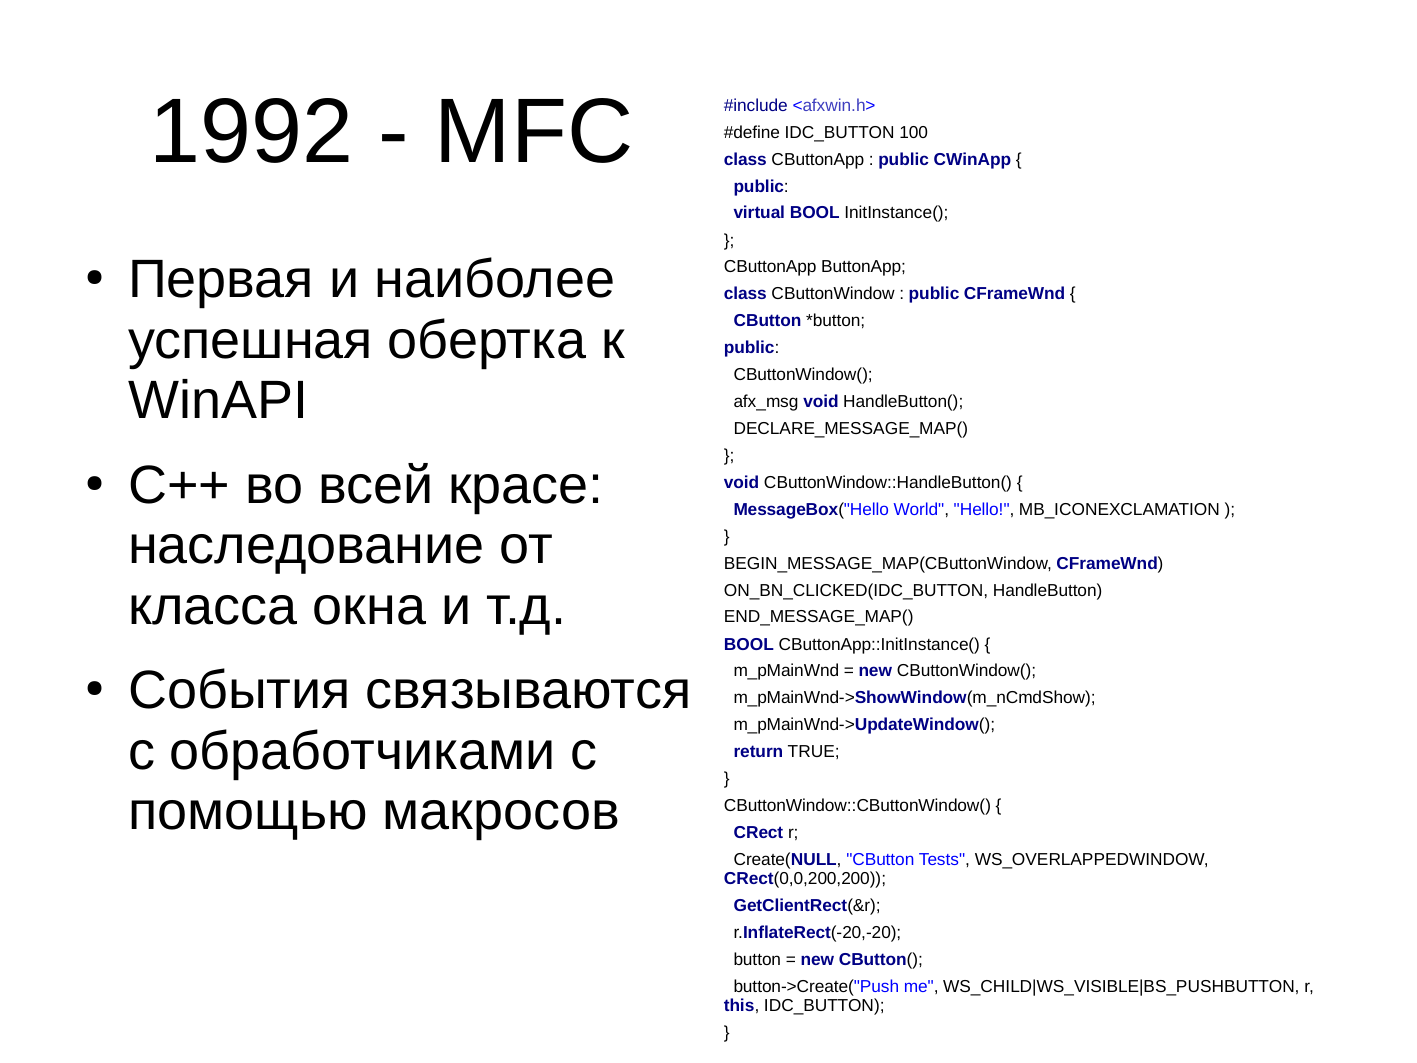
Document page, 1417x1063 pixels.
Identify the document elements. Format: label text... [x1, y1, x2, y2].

list #include <afxwin.h> #define IDC_BUTTON 100 class CButtonApp : public CWinApp { public: virtual BOOL InitInstance(); }; CButtonApp ButtonApp; class CButtonWindow : public CFrameWnd { CButton *button; public: CButtonWindow(); afx_msg void HandleButton(); DECLARE_MESSAGE_MAP() }; void CButtonWindow::HandleButton() { MessageBox("Hello World", "Hello!", MB_ICONEXCLAMATION ); } BEGIN_MESSAGE_MAP(CButtonWindow, CFrameWnd) ON_BN_CLICKED(IDC_BUTTON, HandleButton) END_MESSAGE_MAP() BOOL CButtonApp::InitInstance() { m_pMainWnd = new CButtonWindow(); m_pMainWnd->ShowWindow(m_nCmdShow); m_pMainWnd->UpdateWindow(); return TRUE; } CButtonWindow::CButtonWindow() { CRect r; Create(NULL, "CButton Tests", WS_OVERLAPPEDWINDOW, CRect(0,0,200,200)); GetClientRect(&r); r.InflateRect(-20,-20); button = new CButton(); button->Create("Push me", WS_CHILD|WS_VISIBLE|BS_PUSHBUTTON, r, this, IDC_BUTTON); } [724, 95, 1347, 1044]
title 1992 - MFC [23, 42, 761, 220]
list Первая и наиболее успешная обертка к WinAPI C++ во всей красе: наследование от класса окна и т.д. События связываются с обработчиками с помощью макросов [70, 248, 693, 865]
